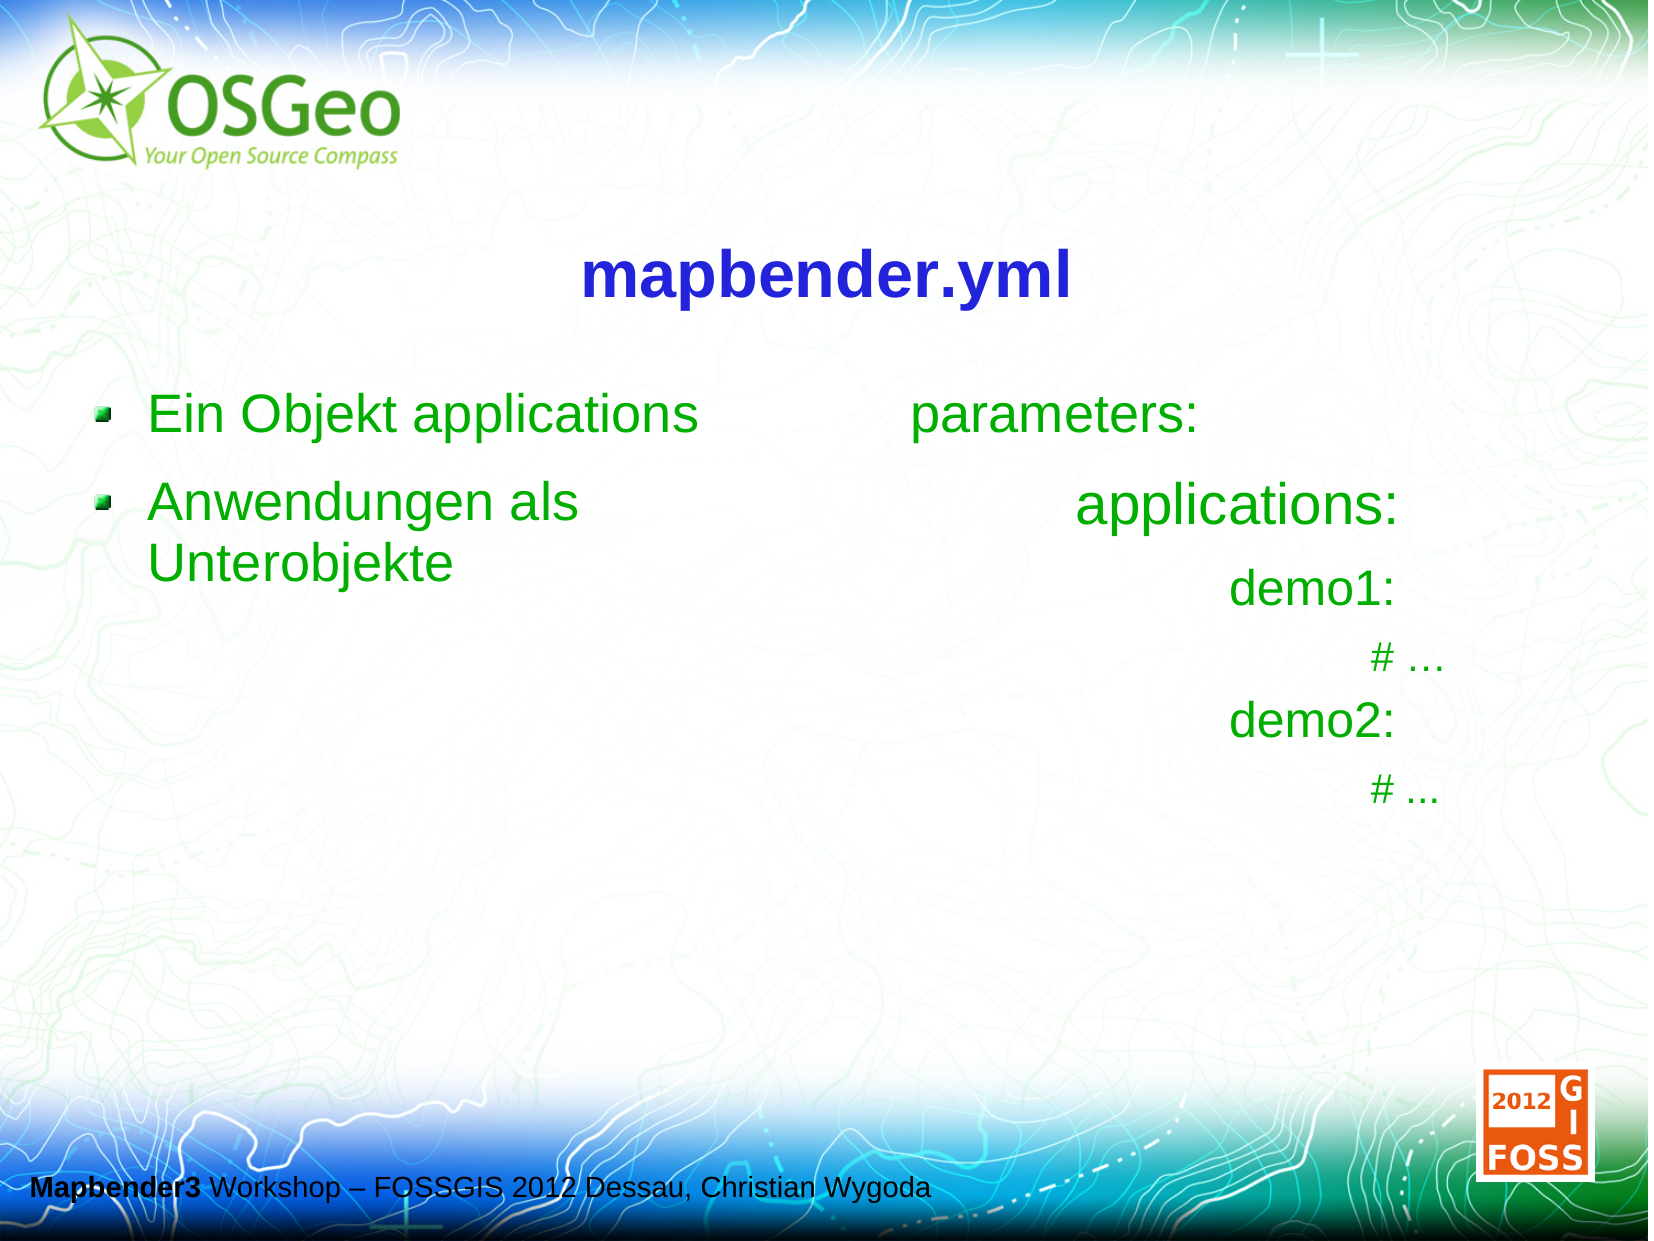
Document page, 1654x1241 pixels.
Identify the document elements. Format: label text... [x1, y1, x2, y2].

title mapbender.yml [82, 200, 1571, 349]
picture [0, 0, 1648, 1241]
list Ein Objekt applications Anwendungen als Unterobjekte [76, 383, 803, 1203]
list parameters: applications: demo1: # … demo2: # ... [839, 383, 1566, 1203]
